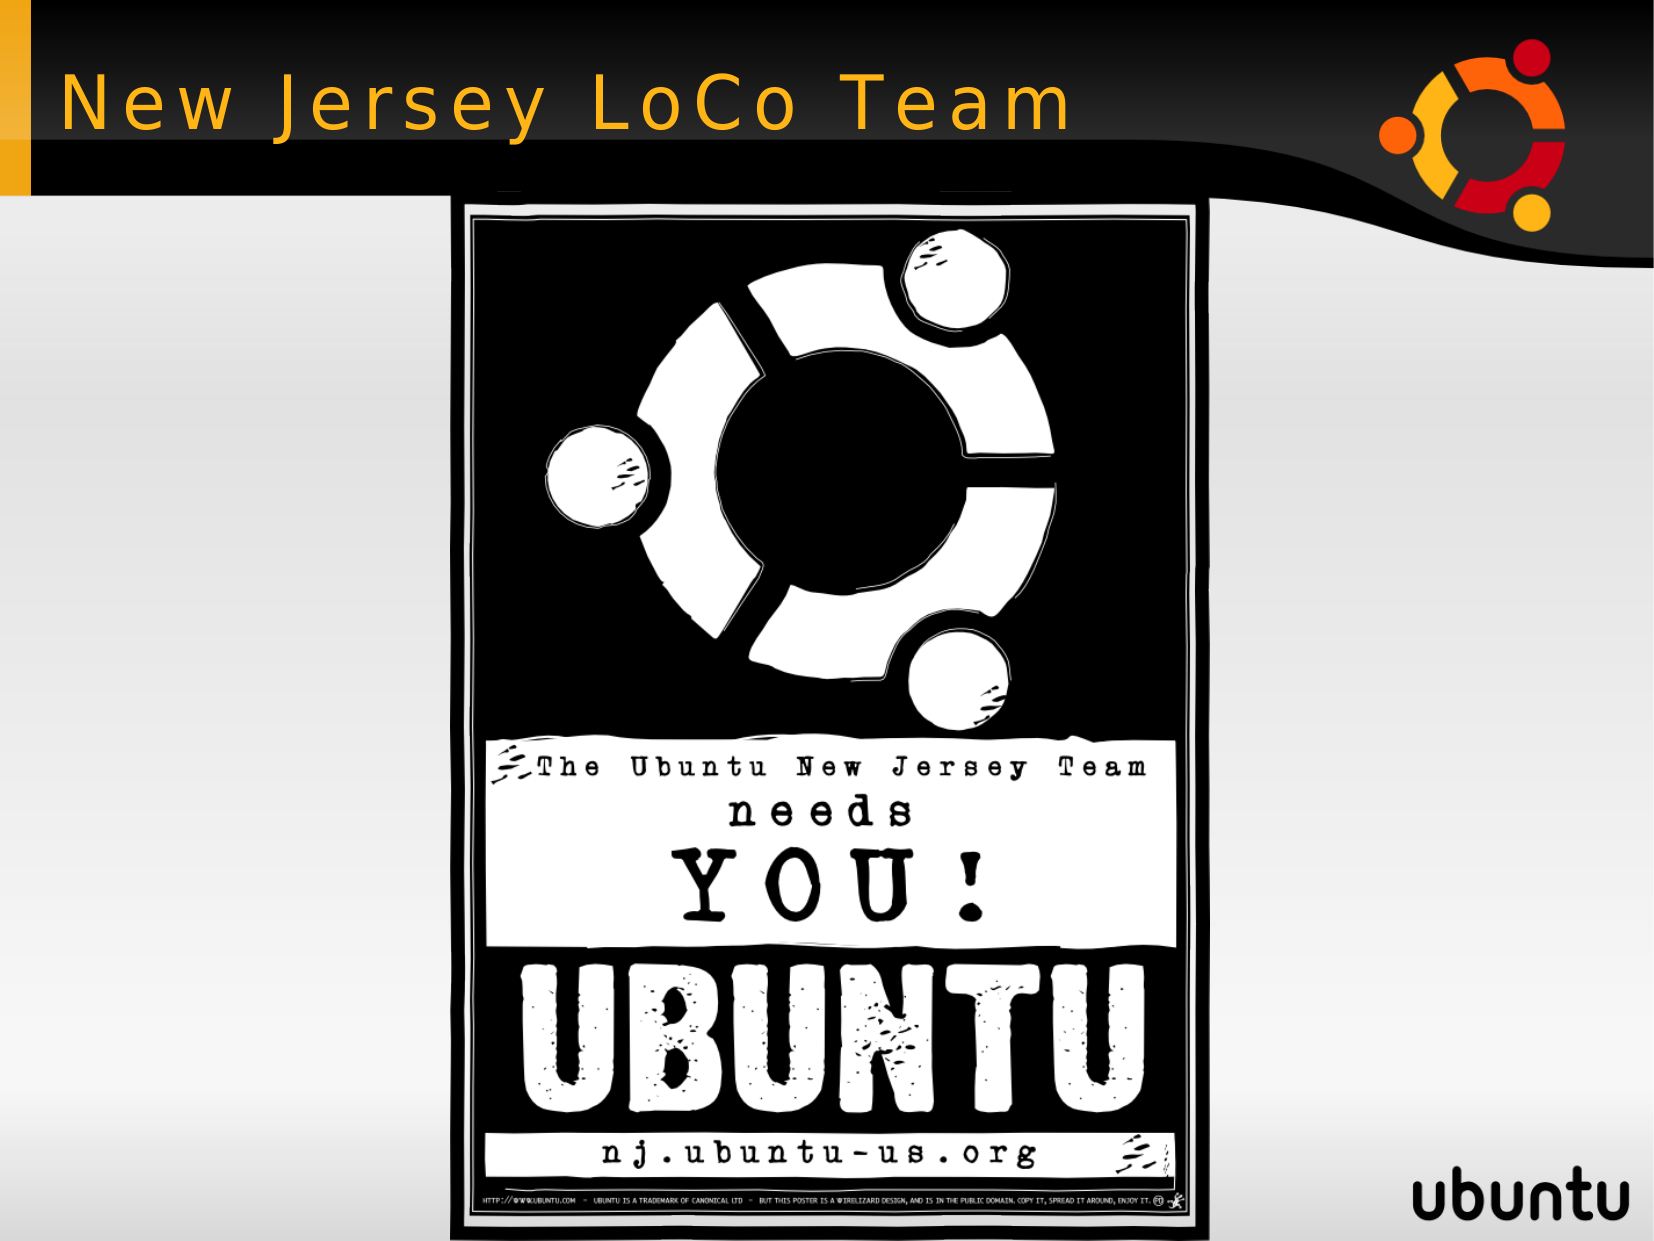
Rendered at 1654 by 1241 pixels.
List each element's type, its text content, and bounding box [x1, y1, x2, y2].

title New Jersey LoCo Team [59, 36, 1270, 171]
picture [0, 0, 1654, 1241]
